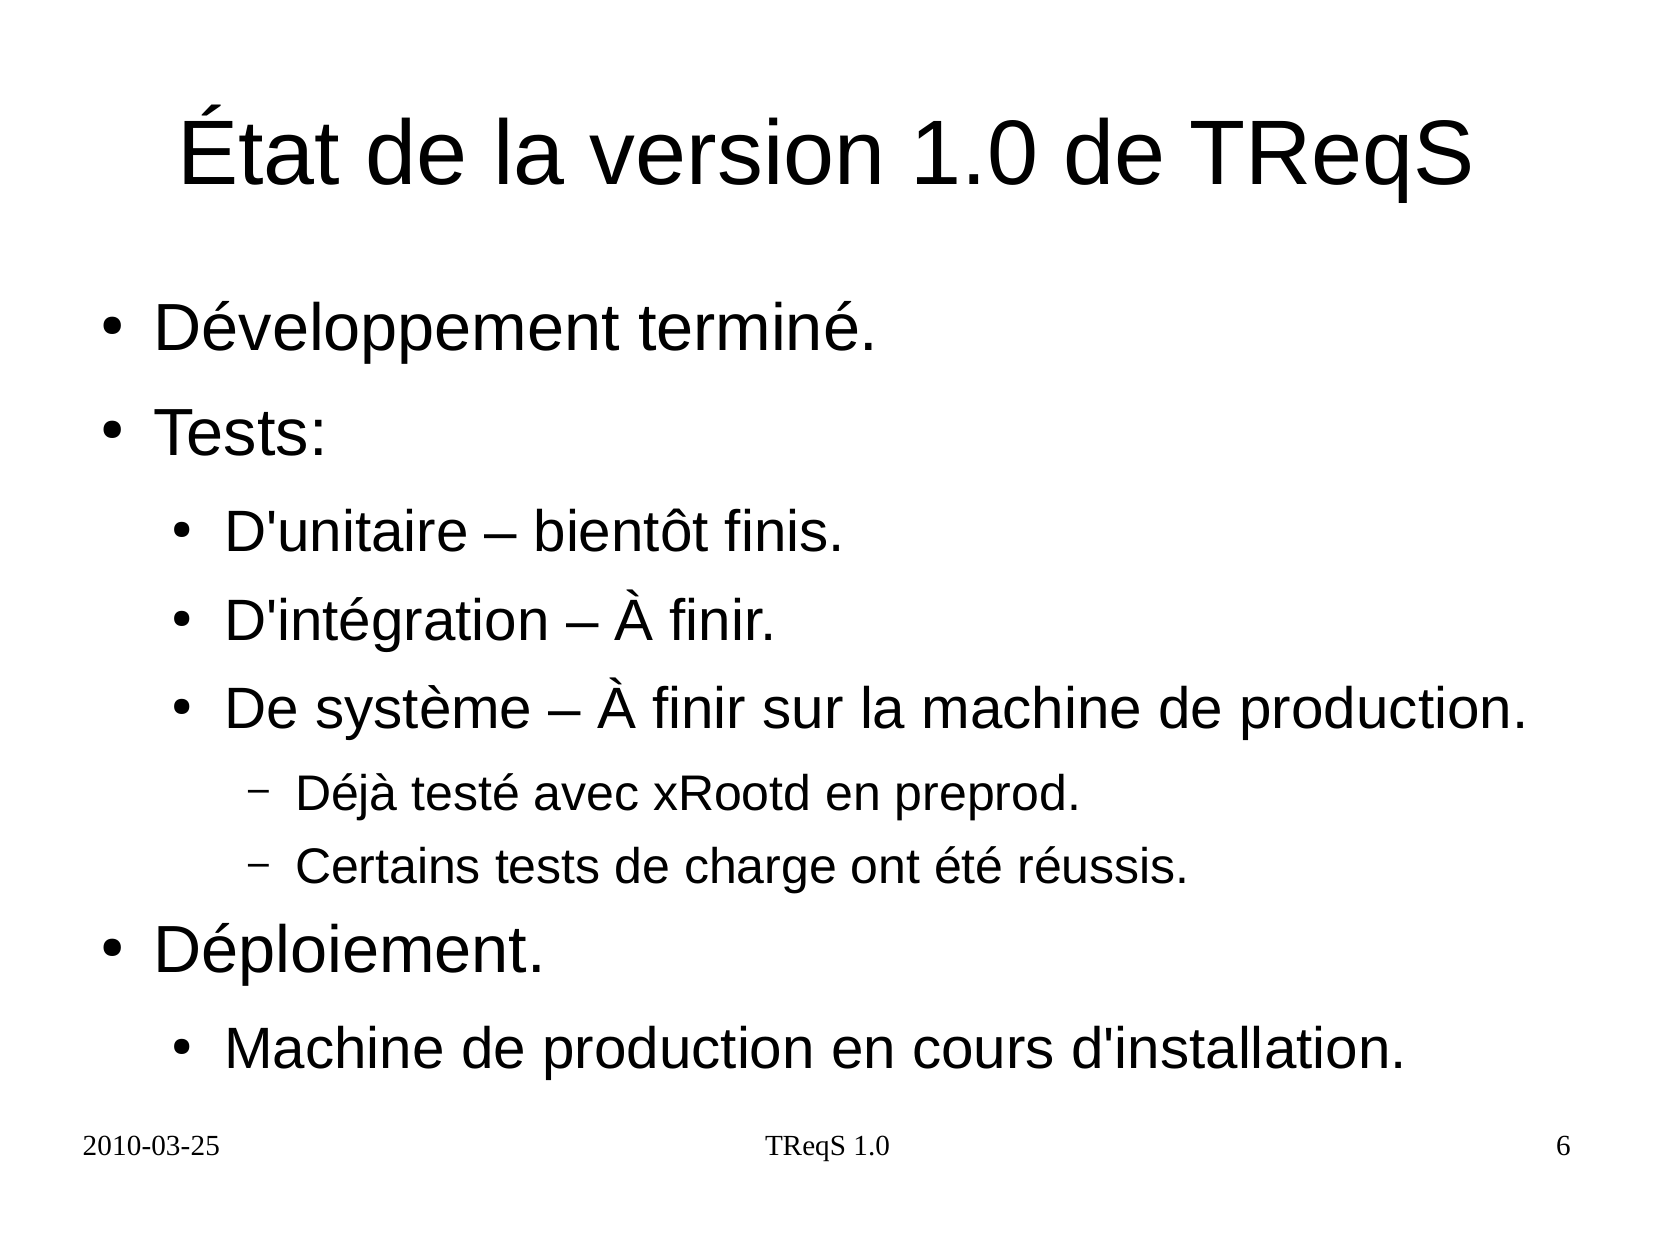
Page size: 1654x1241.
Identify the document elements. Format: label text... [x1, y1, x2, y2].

title État de la version 1.0 de TReqS [82, 49, 1571, 257]
list Développement terminé. Tests: D'unitaire – bientôt finis. D'intégration – À finir. De système – À finir sur la machine de production. Déjà testé avec xRootd en preprod. Certains tests de charge ont été réussis. Déploiement. Machine de production en cours d'installation. [82, 290, 1571, 1109]
